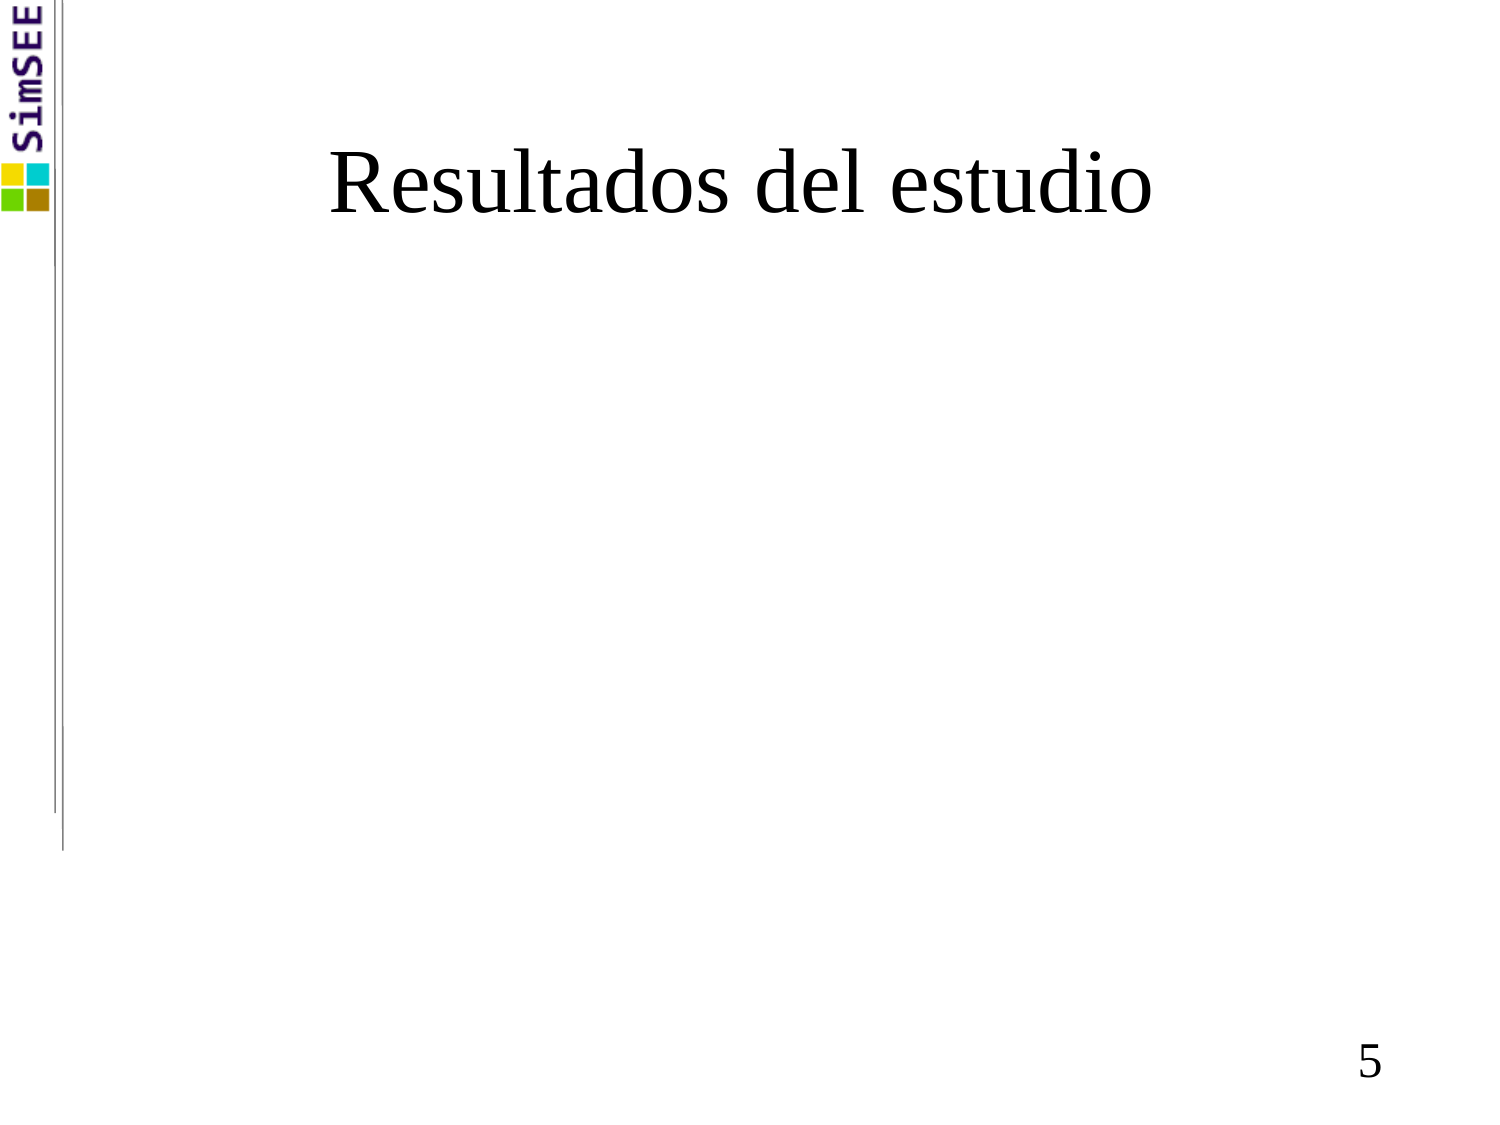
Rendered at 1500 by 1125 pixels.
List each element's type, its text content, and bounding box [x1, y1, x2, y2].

picture [0, 162, 51, 213]
title Resultados del estudio [105, 82, 1381, 271]
text_box <número> [1343, 1020, 1500, 1096]
picture [0, 5, 52, 154]
